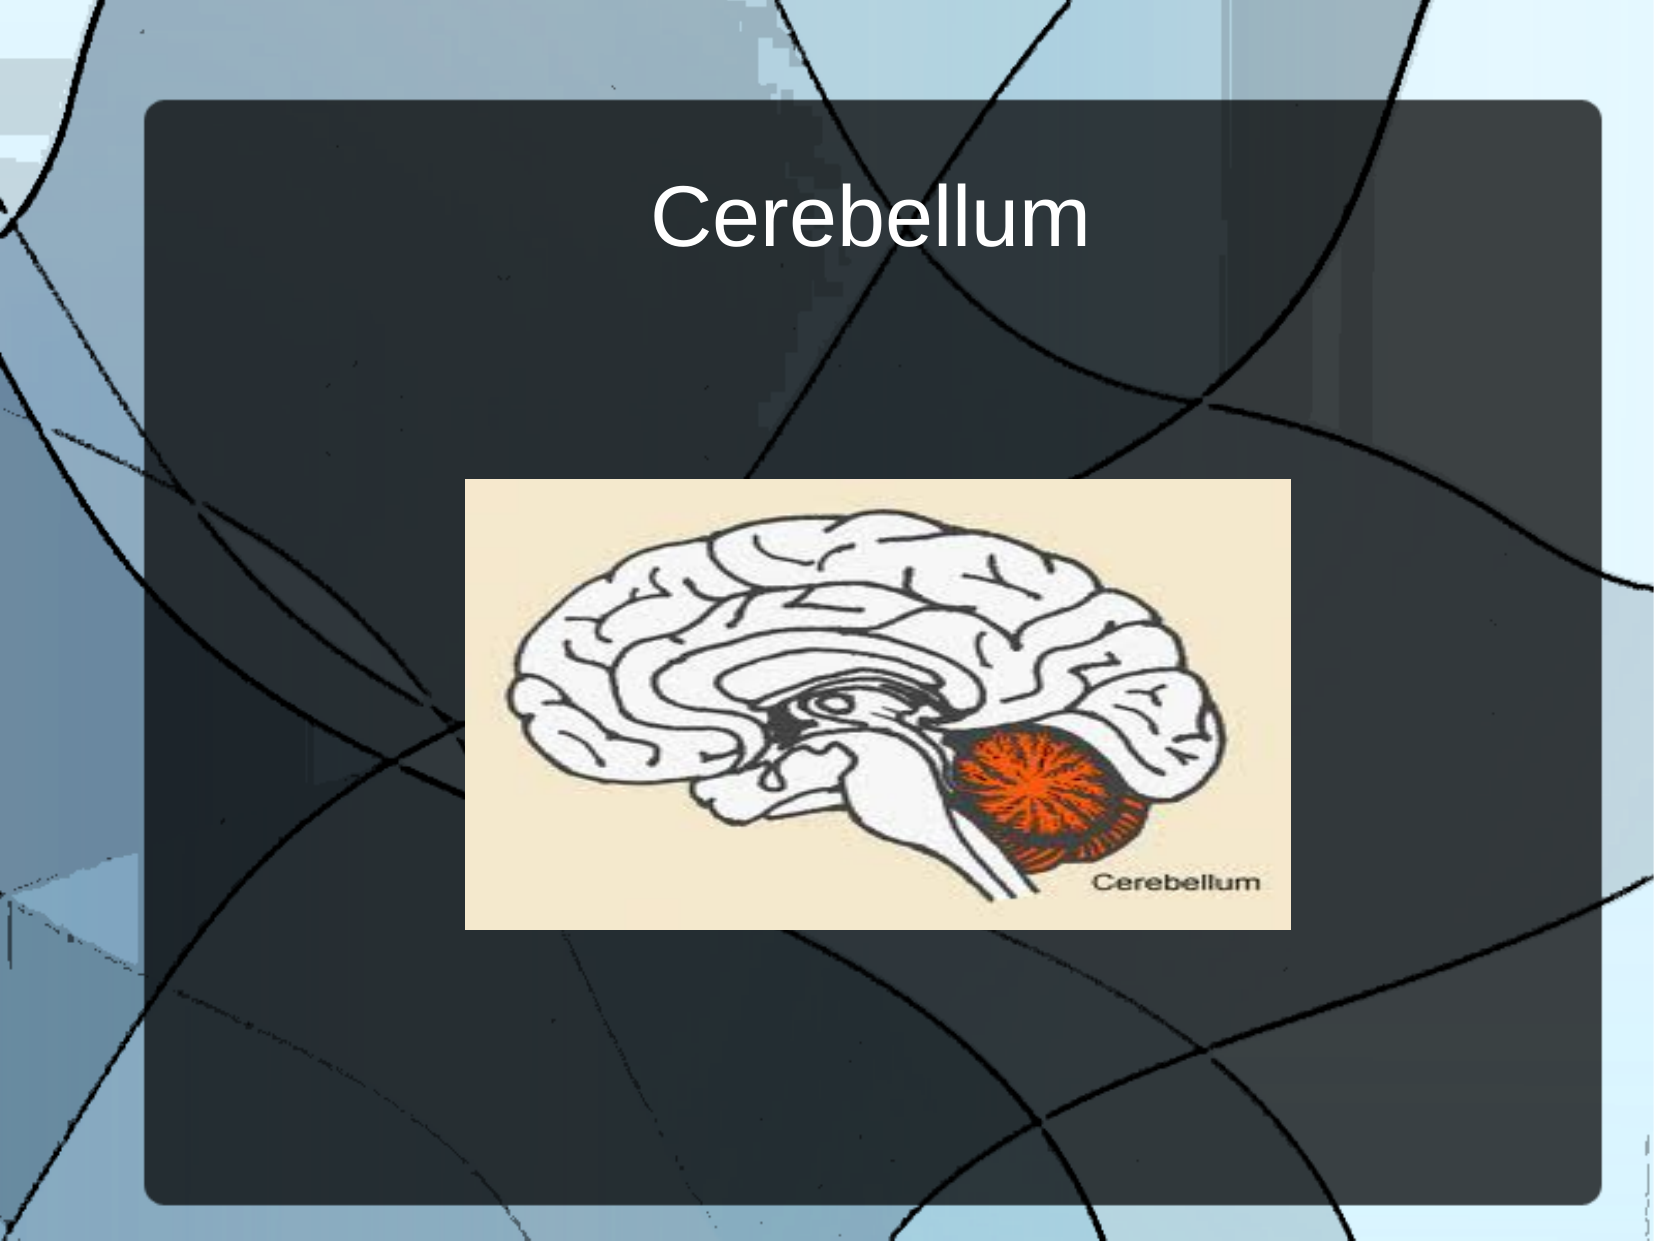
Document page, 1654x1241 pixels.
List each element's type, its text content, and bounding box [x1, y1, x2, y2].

title Cerebellum [159, 108, 1583, 325]
picture [0, 0, 1654, 1241]
